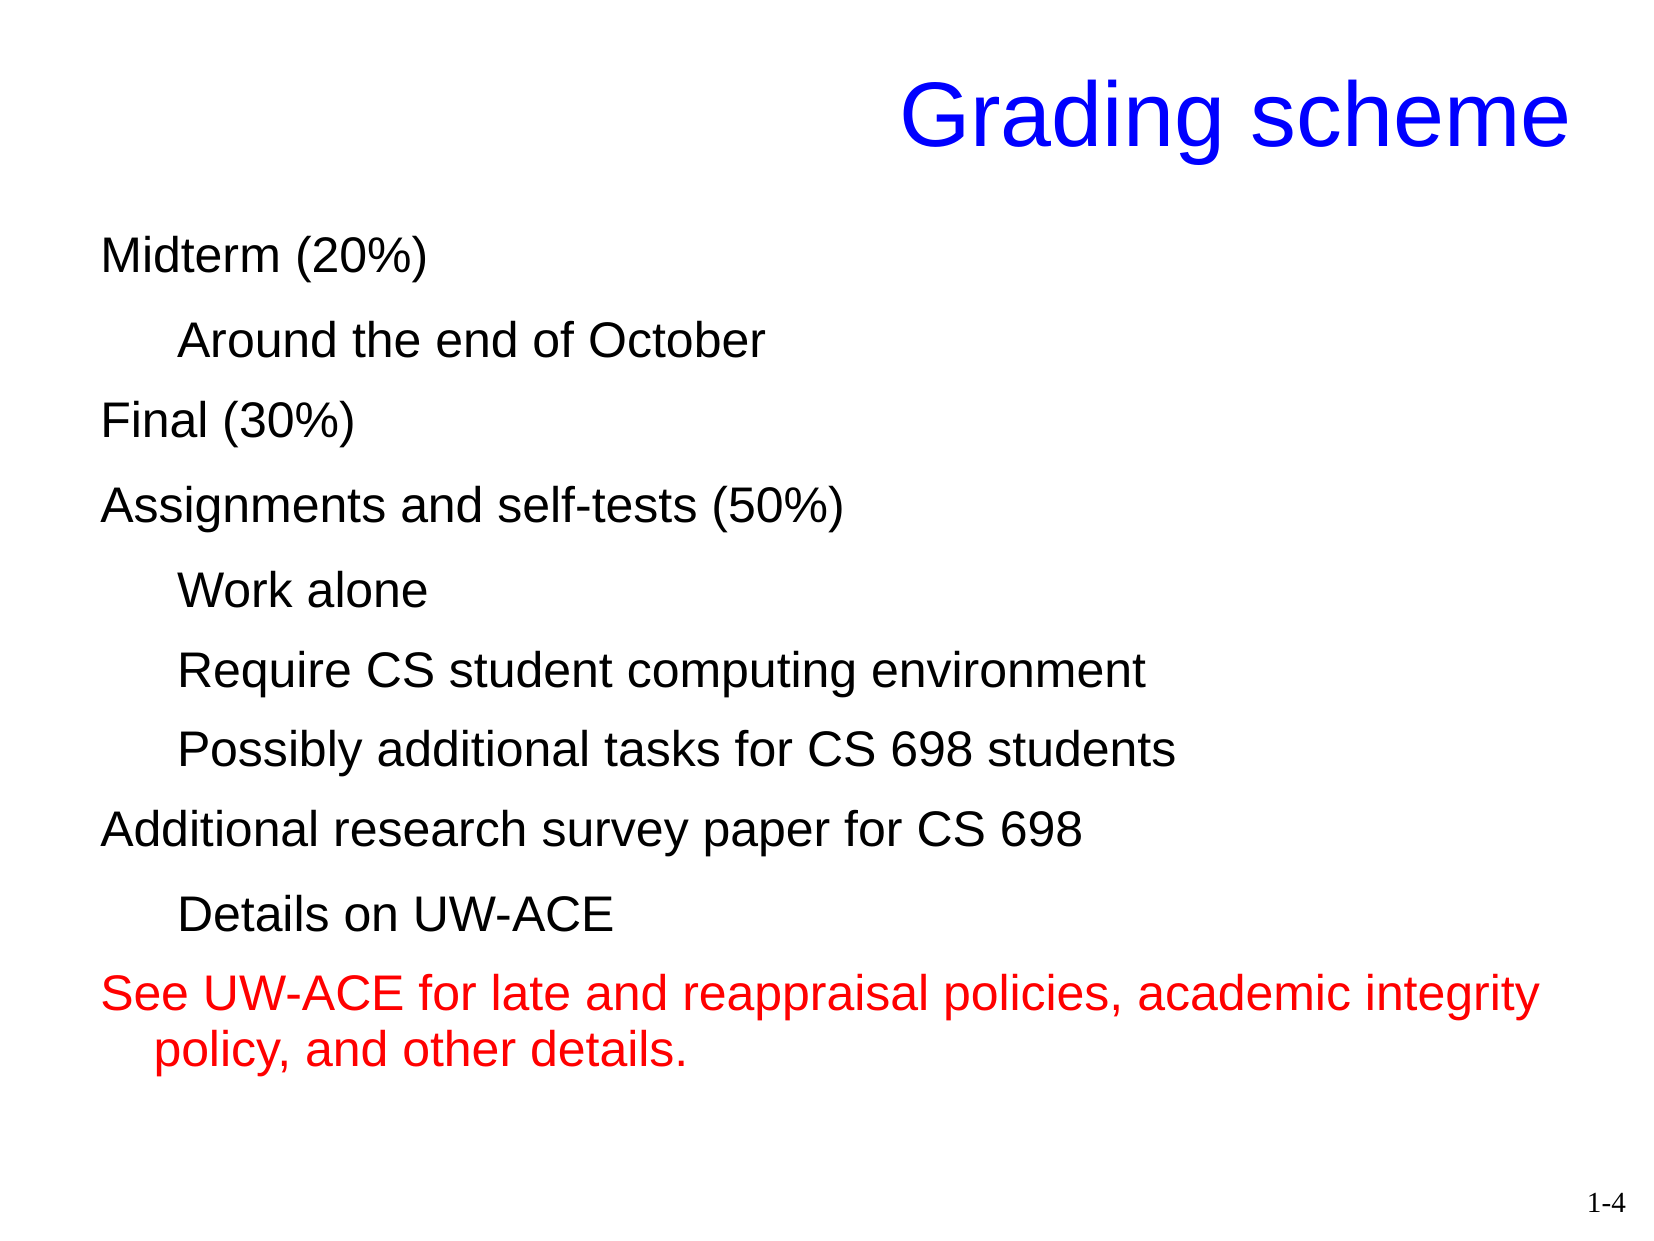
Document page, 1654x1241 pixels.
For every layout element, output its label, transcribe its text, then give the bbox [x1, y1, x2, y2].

list Midterm (20%) Around the end of October Final (30%) Assignments and self-tests (50%) Work alone Require CS student computing environment Possibly additional tasks for CS 698 students Additional research survey paper for CS 698 Details on UW-ACE See UW-ACE for late and reappraisal policies, academic integrity policy, and other details. [82, 227, 1571, 1140]
title Grading scheme [84, 11, 1573, 219]
